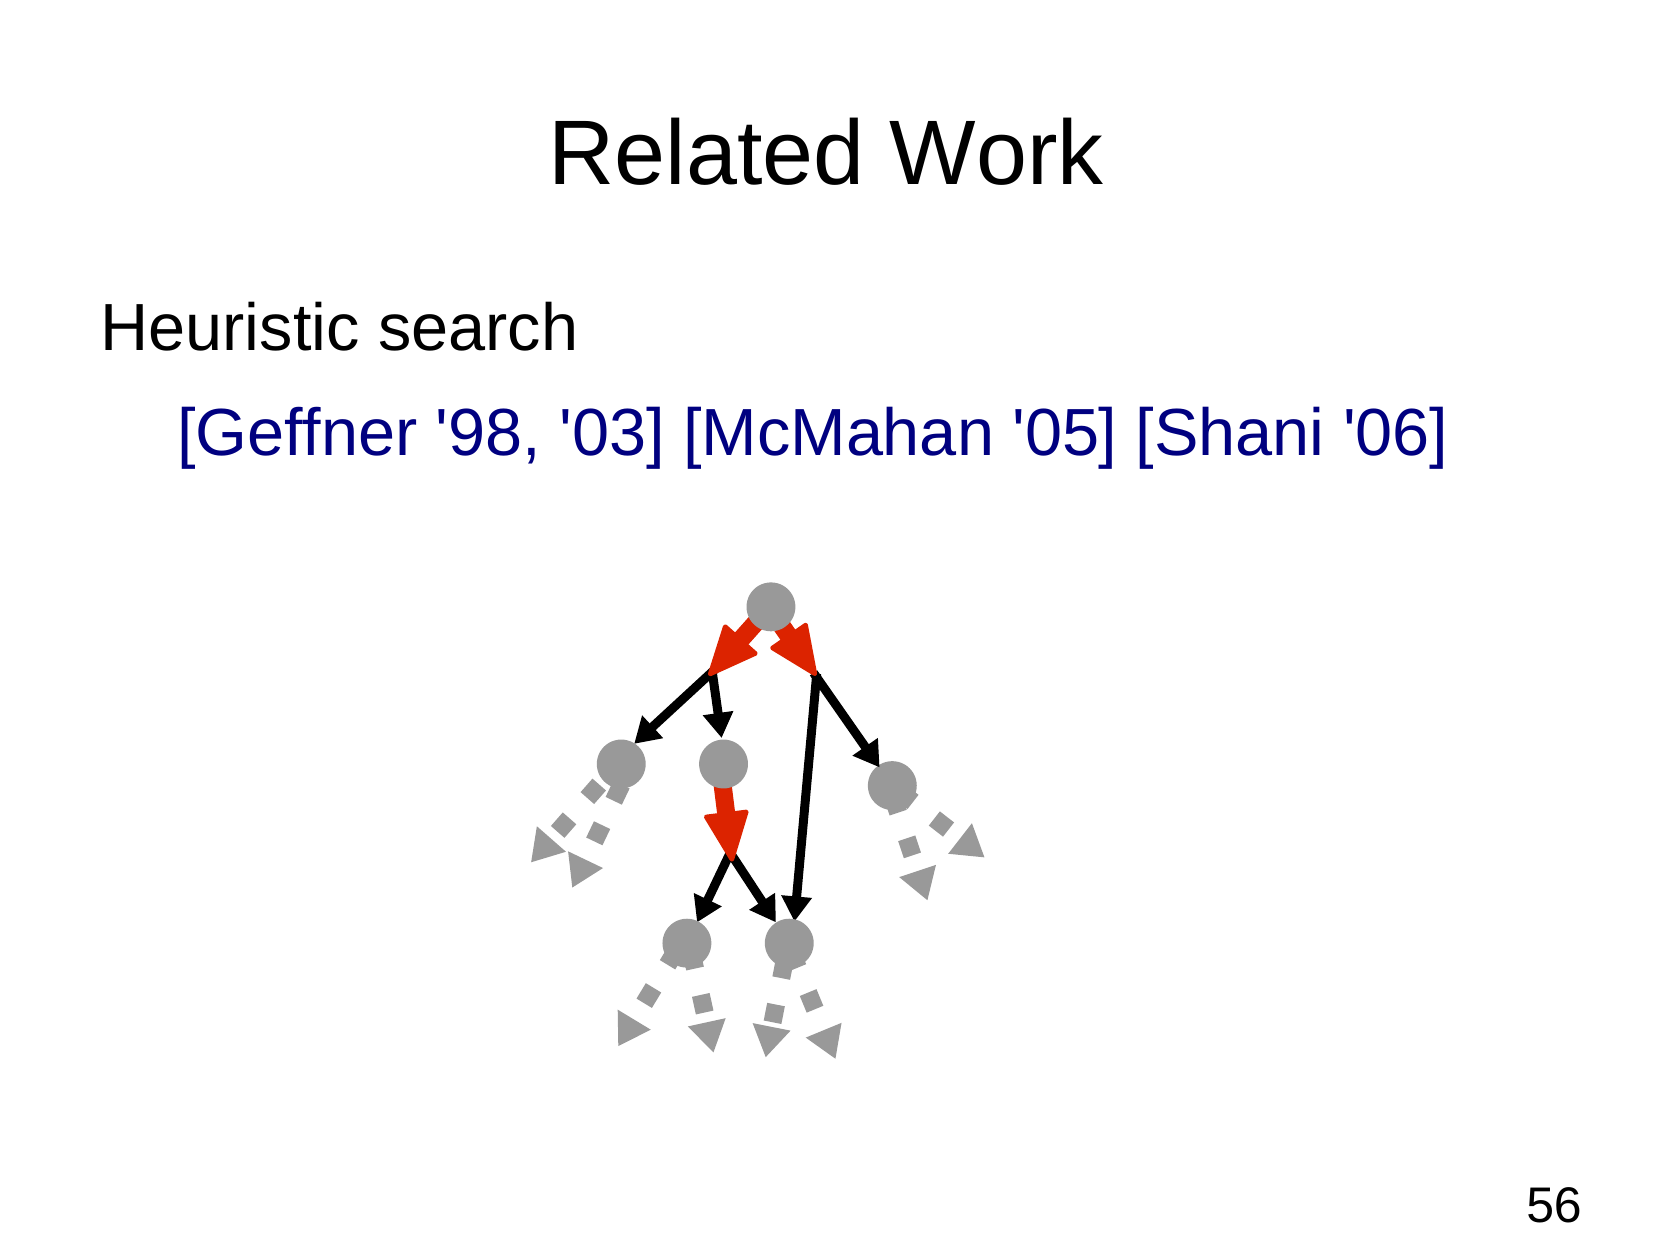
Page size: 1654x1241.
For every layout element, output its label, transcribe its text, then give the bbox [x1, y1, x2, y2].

list Heuristic search [Geffner '98, '03] [McMahan '05] [Shani '06] [82, 290, 1571, 1095]
text_box [764, 918, 814, 963]
text_box [662, 918, 712, 962]
text_box [596, 739, 646, 788]
text_box [867, 761, 917, 810]
text_box [678, 959, 685, 968]
title Related Work [82, 56, 1571, 250]
text_box [699, 739, 748, 789]
text_box [746, 582, 796, 632]
